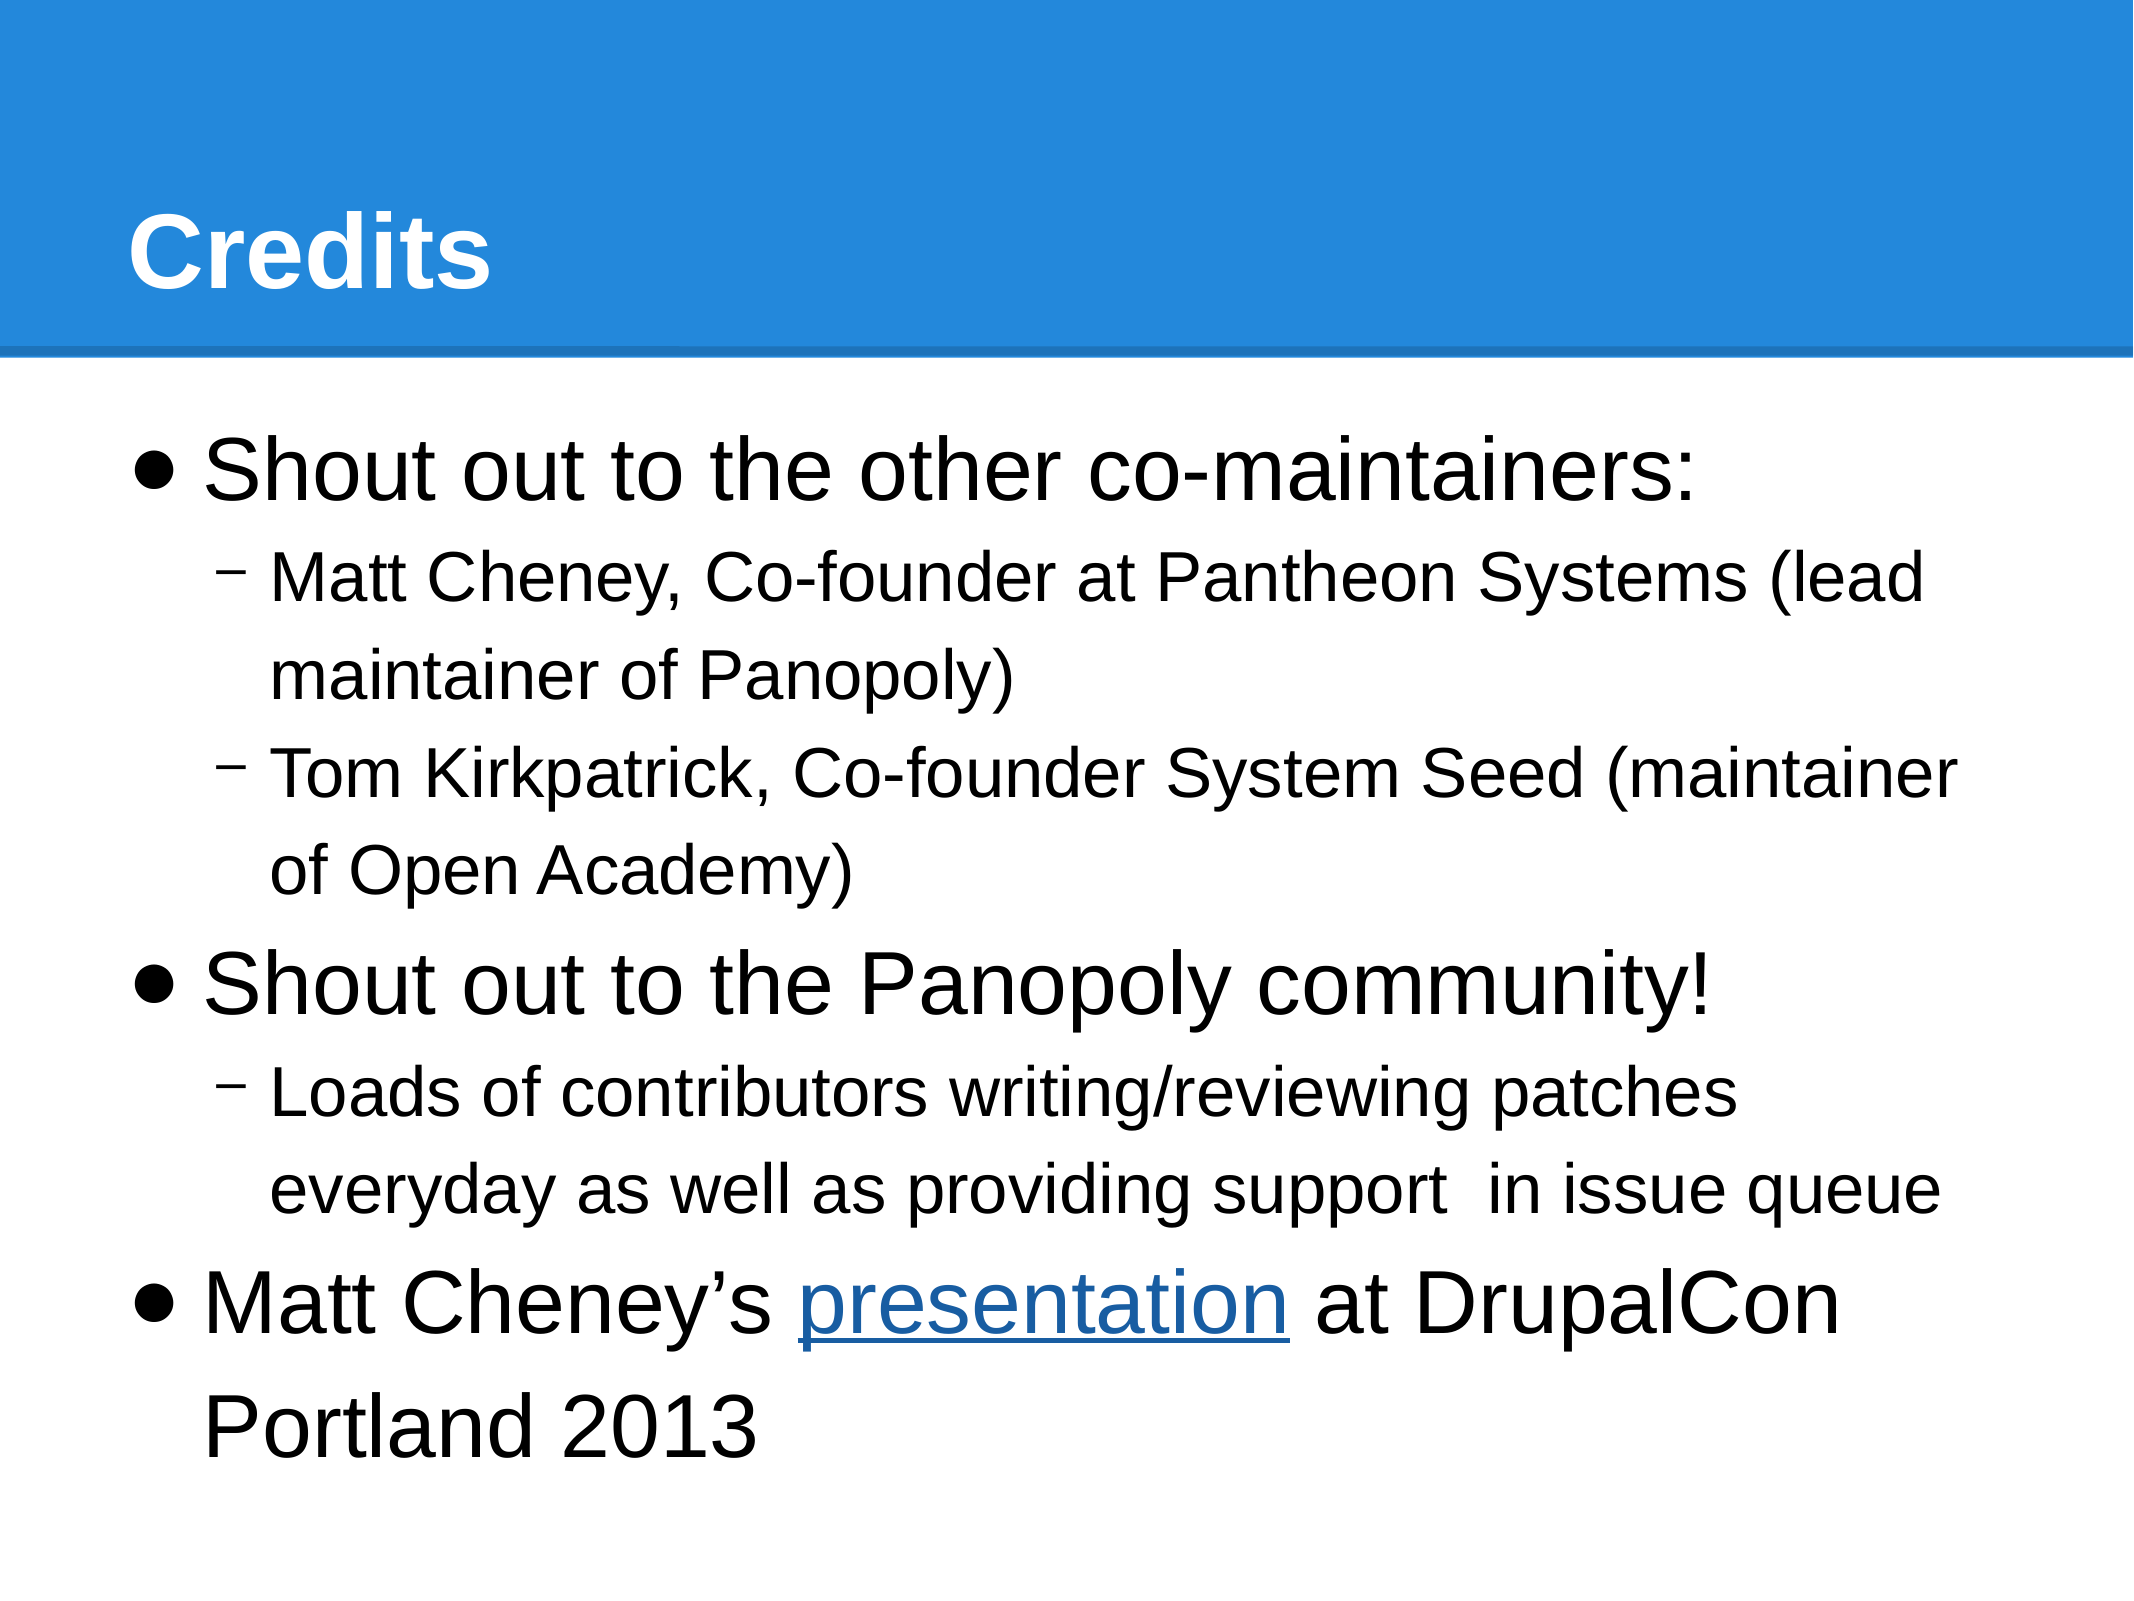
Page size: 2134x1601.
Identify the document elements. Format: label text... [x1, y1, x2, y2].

title Credits [106, 64, 2027, 331]
list Shout out to the other co-maintainers: Matt Cheney, Co-founder at Pantheon Systems (lead maintainer of Panopoly) Tom Kirkpatrick, Co-founder System Seed (maintainer of Open Academy) Shout out to the Panopoly community! Loads of contributors writing/reviewing patches everyday as well as providing support in issue queue Matt Cheney’s presentation at DrupalCon Portland 2013 [106, 373, 2027, 1533]
